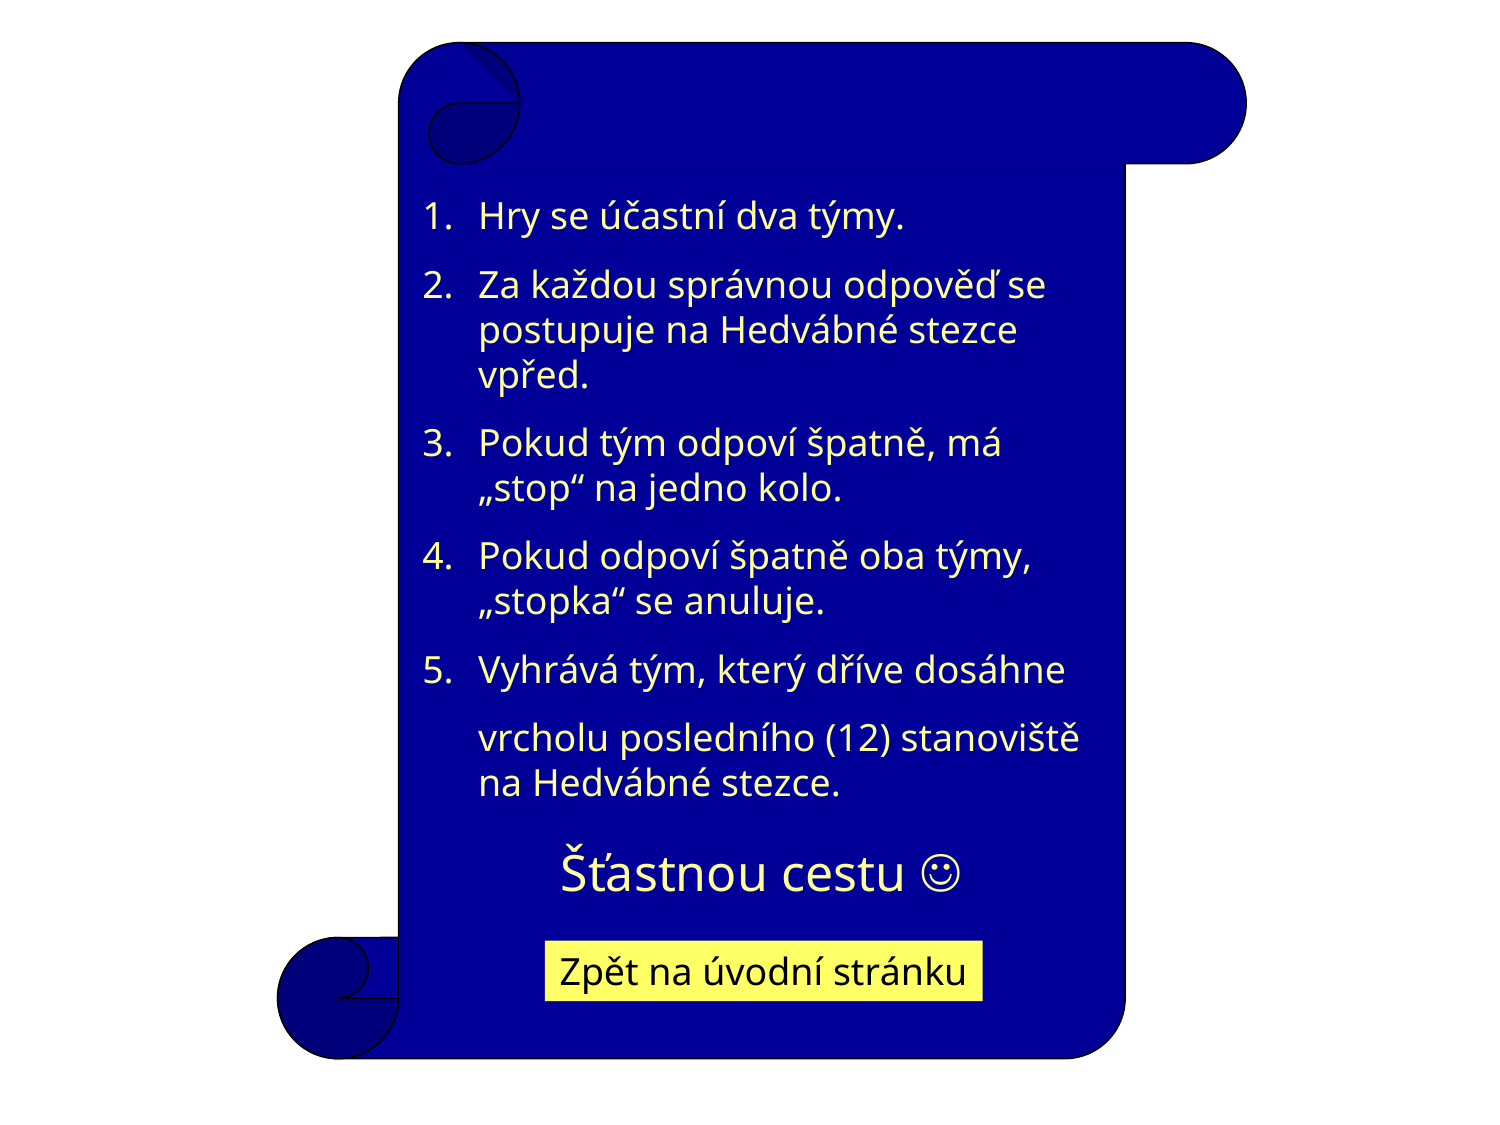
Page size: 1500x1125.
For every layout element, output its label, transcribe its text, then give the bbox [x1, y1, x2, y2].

text_box [277, 42, 1247, 1059]
text_box Hry se účastní dva týmy. Za každou správnou odpověď se postupuje na Hedvábné stezce vpřed. Pokud tým odpoví špatně, má „stop“ na jedno kolo. Pokud odpoví špatně oba týmy, „stopka“ se anuluje. Vyhrává tým, který dříve dosáhne vrcholu posledního (12) stanoviště na Hedvábné stezce. [407, 184, 1117, 812]
text_box Šťastnou cestu  [545, 834, 977, 910]
text_box Zpět na úvodní stránku [544, 940, 983, 1002]
